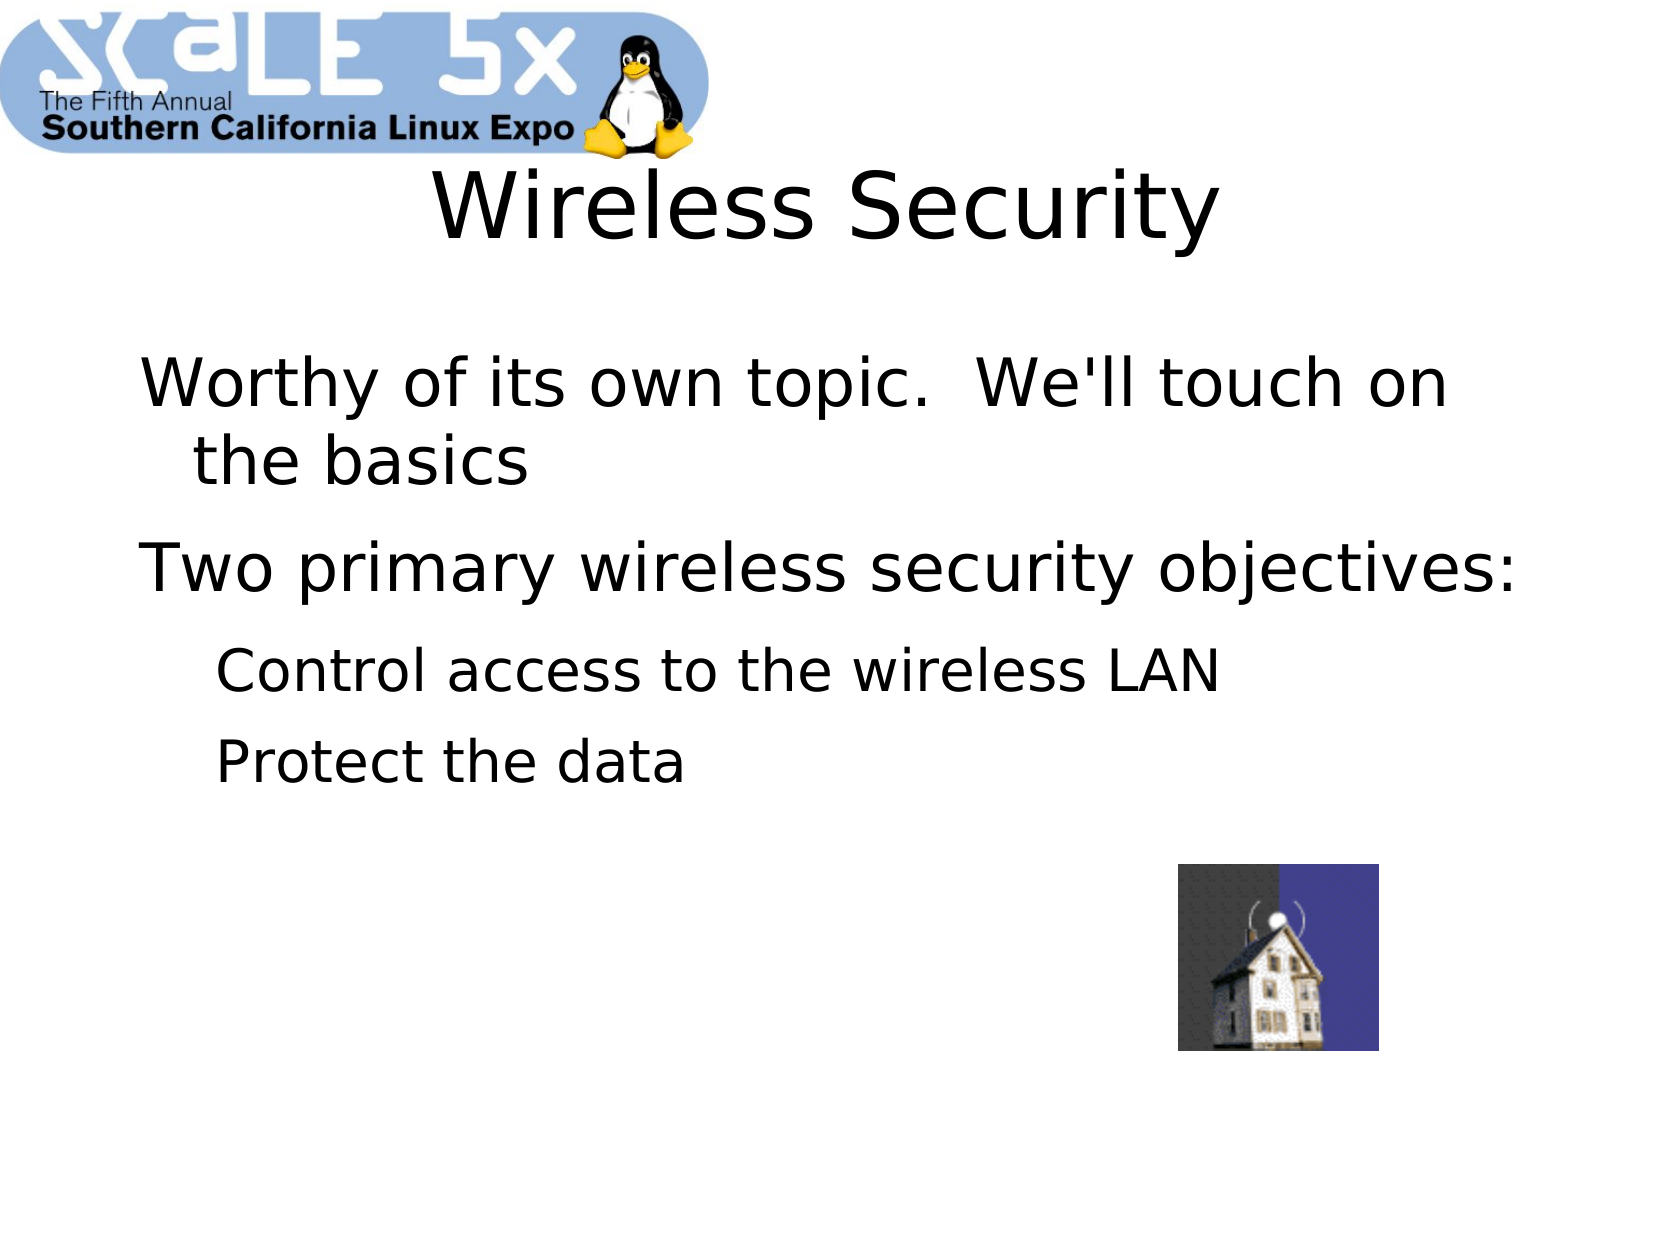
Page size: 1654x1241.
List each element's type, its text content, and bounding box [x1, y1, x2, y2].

picture [0, 3, 709, 159]
list Worthy of its own topic. We'll touch on the basics Two primary wireless security objectives: Control access to the wireless LAN Protect the data [121, 344, 1533, 1127]
title Wireless Security [121, 102, 1533, 311]
picture [1178, 864, 1379, 1051]
